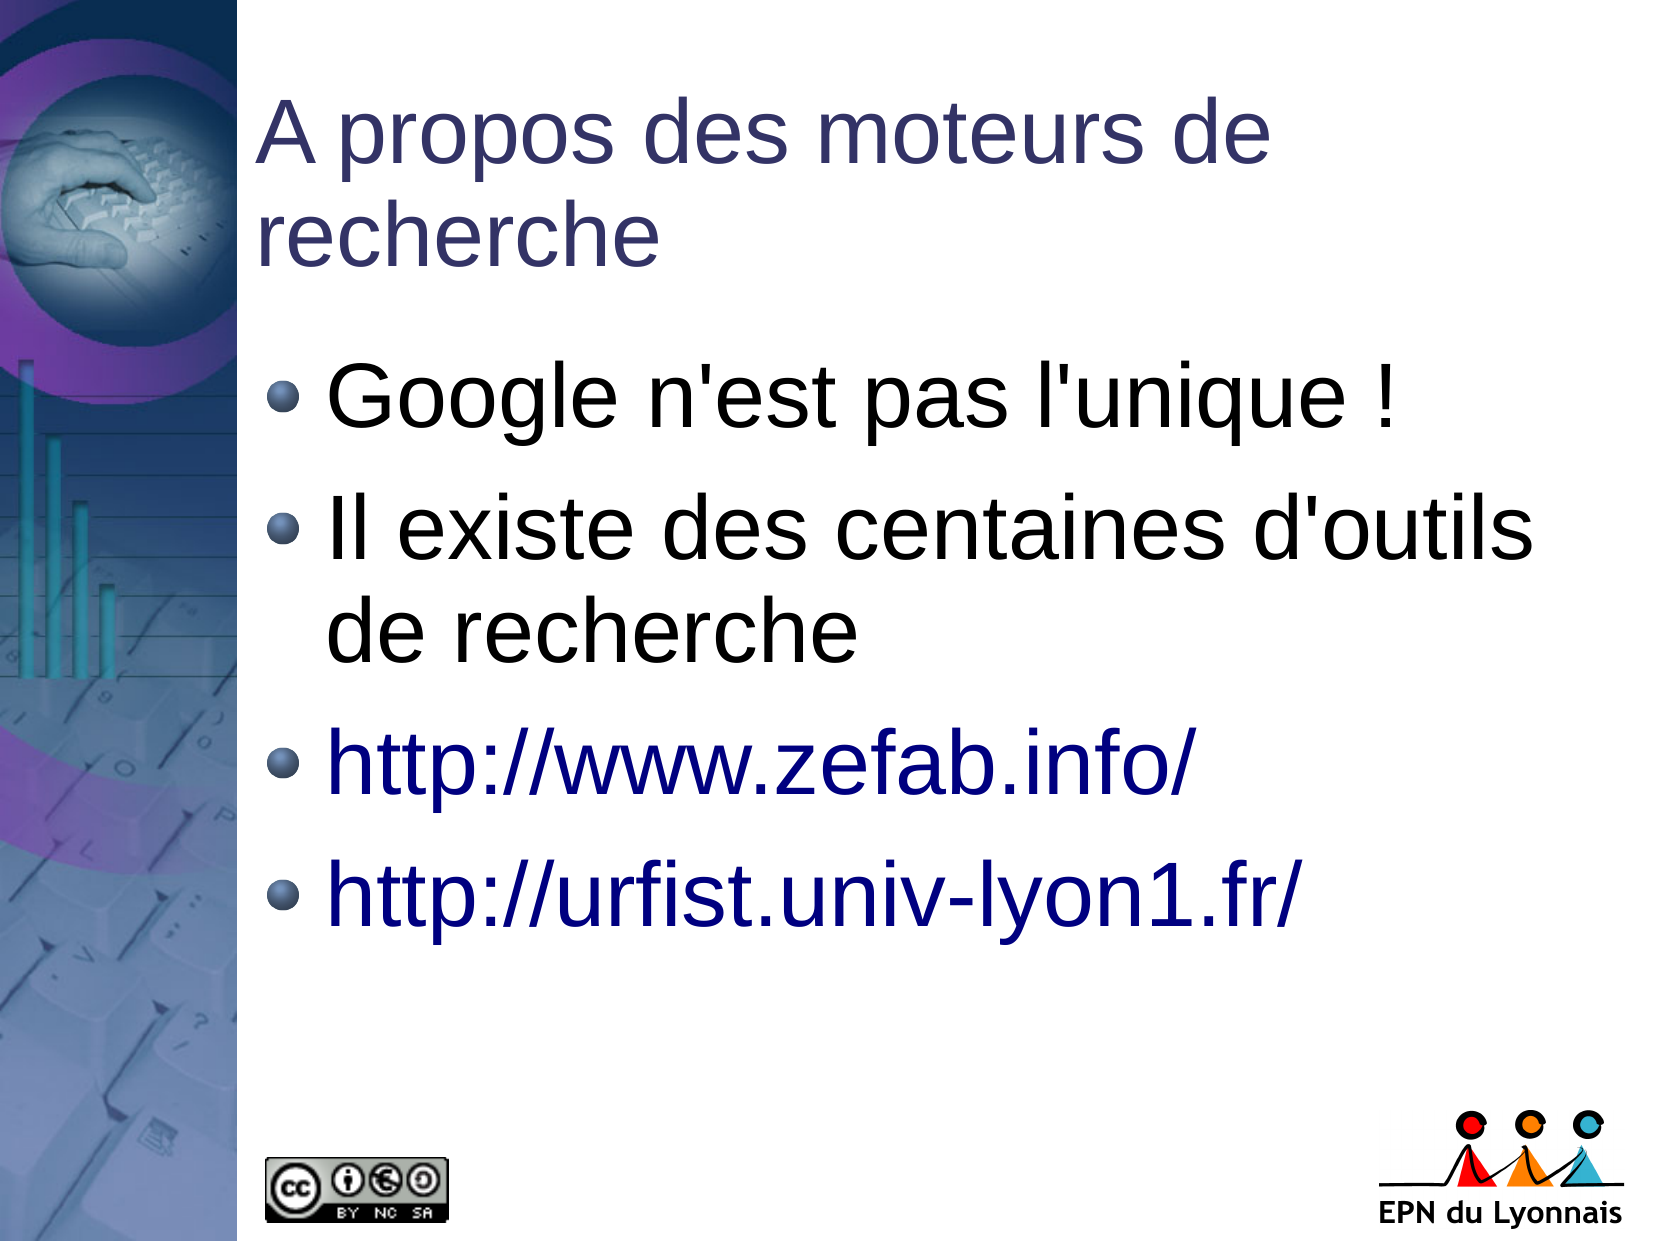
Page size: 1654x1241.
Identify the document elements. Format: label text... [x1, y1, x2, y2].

list Google n'est pas l'unique ! Il existe des centaines d'outils de recherche http://www.zefab.info/ http://urfist.univ-lyon1.fr/ [254, 344, 1640, 1112]
picture [265, 1157, 449, 1223]
picture [1379, 1112, 1625, 1229]
picture [0, 0, 237, 1241]
title A propos des moteurs de recherche [254, 80, 1640, 286]
